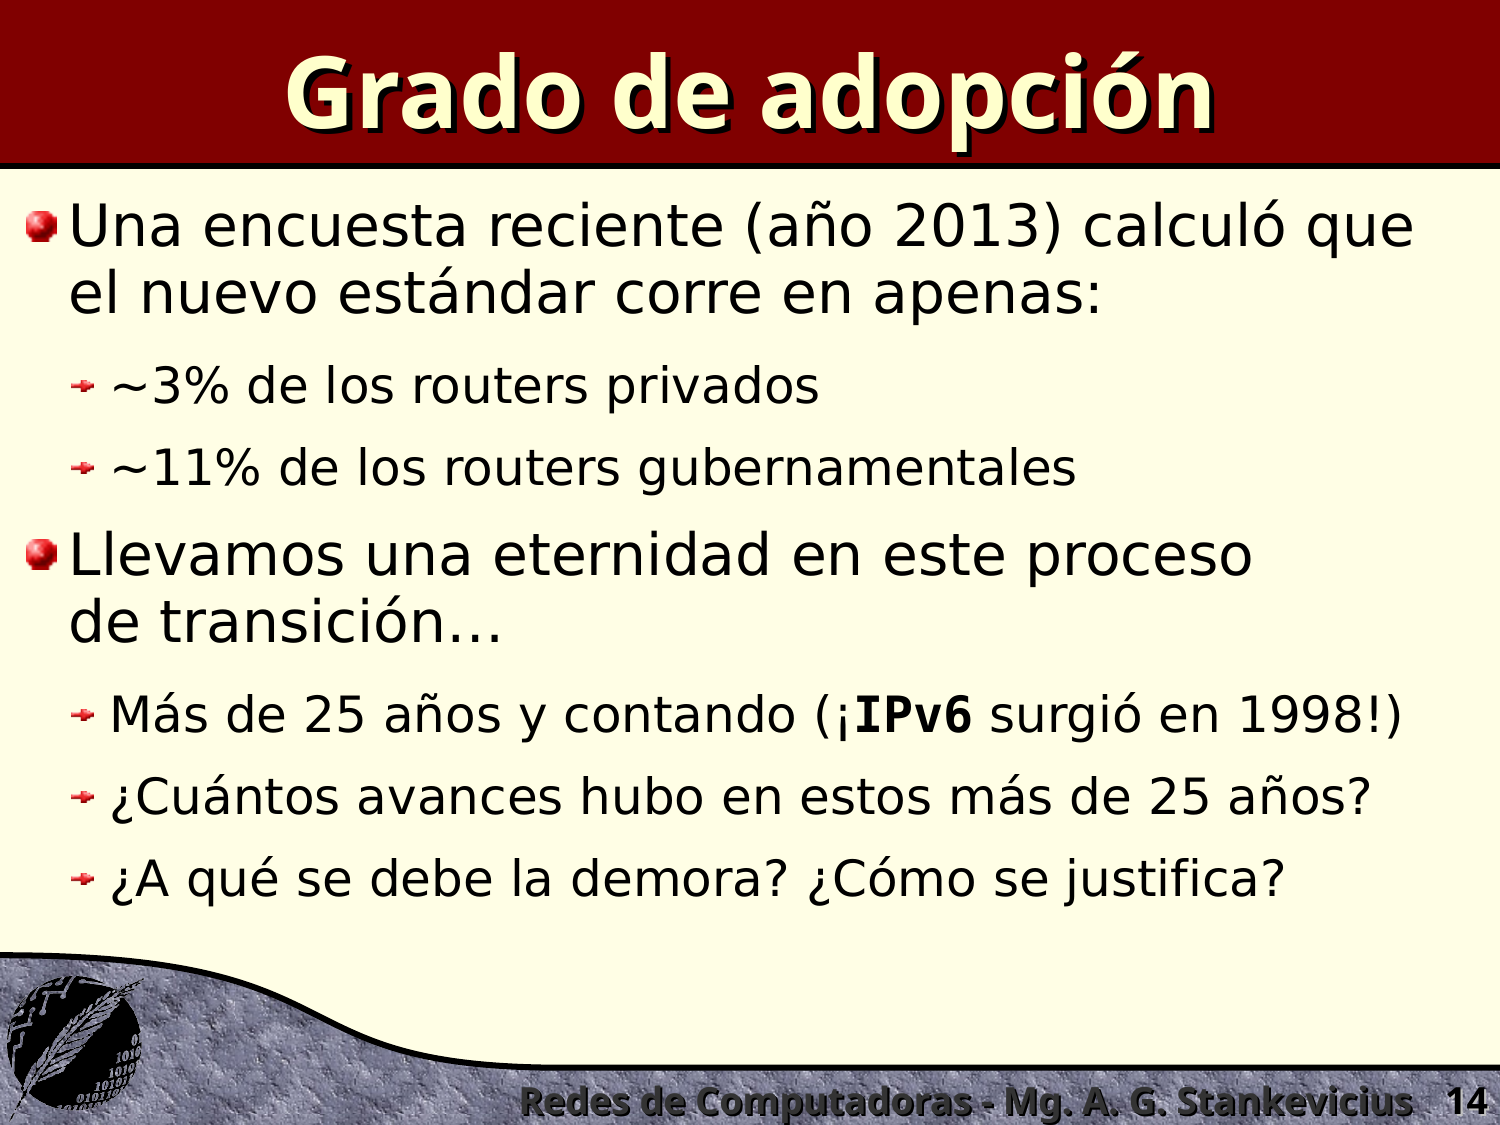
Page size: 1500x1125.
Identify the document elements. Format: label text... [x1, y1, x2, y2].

title Grado de adopción [15, 5, 1485, 160]
picture [0, 959, 1500, 1125]
picture [790, 1100, 795, 1110]
list Una encuesta reciente (año 2013) calculó que el nuevo estándar corre en apenas: ~3% de los routers privados ~11% de los routers gubernamentales Llevamos una eternidad en este proceso de transición… Más de 25 años y contando (¡IPv6 surgió en 1998!) ¿Cuántos avances hubo en estos más de 25 años? ¿A qué se debe la demora? ¿Cómo se justifica? [11, 192, 1486, 909]
picture [1047, 1100, 1054, 1110]
